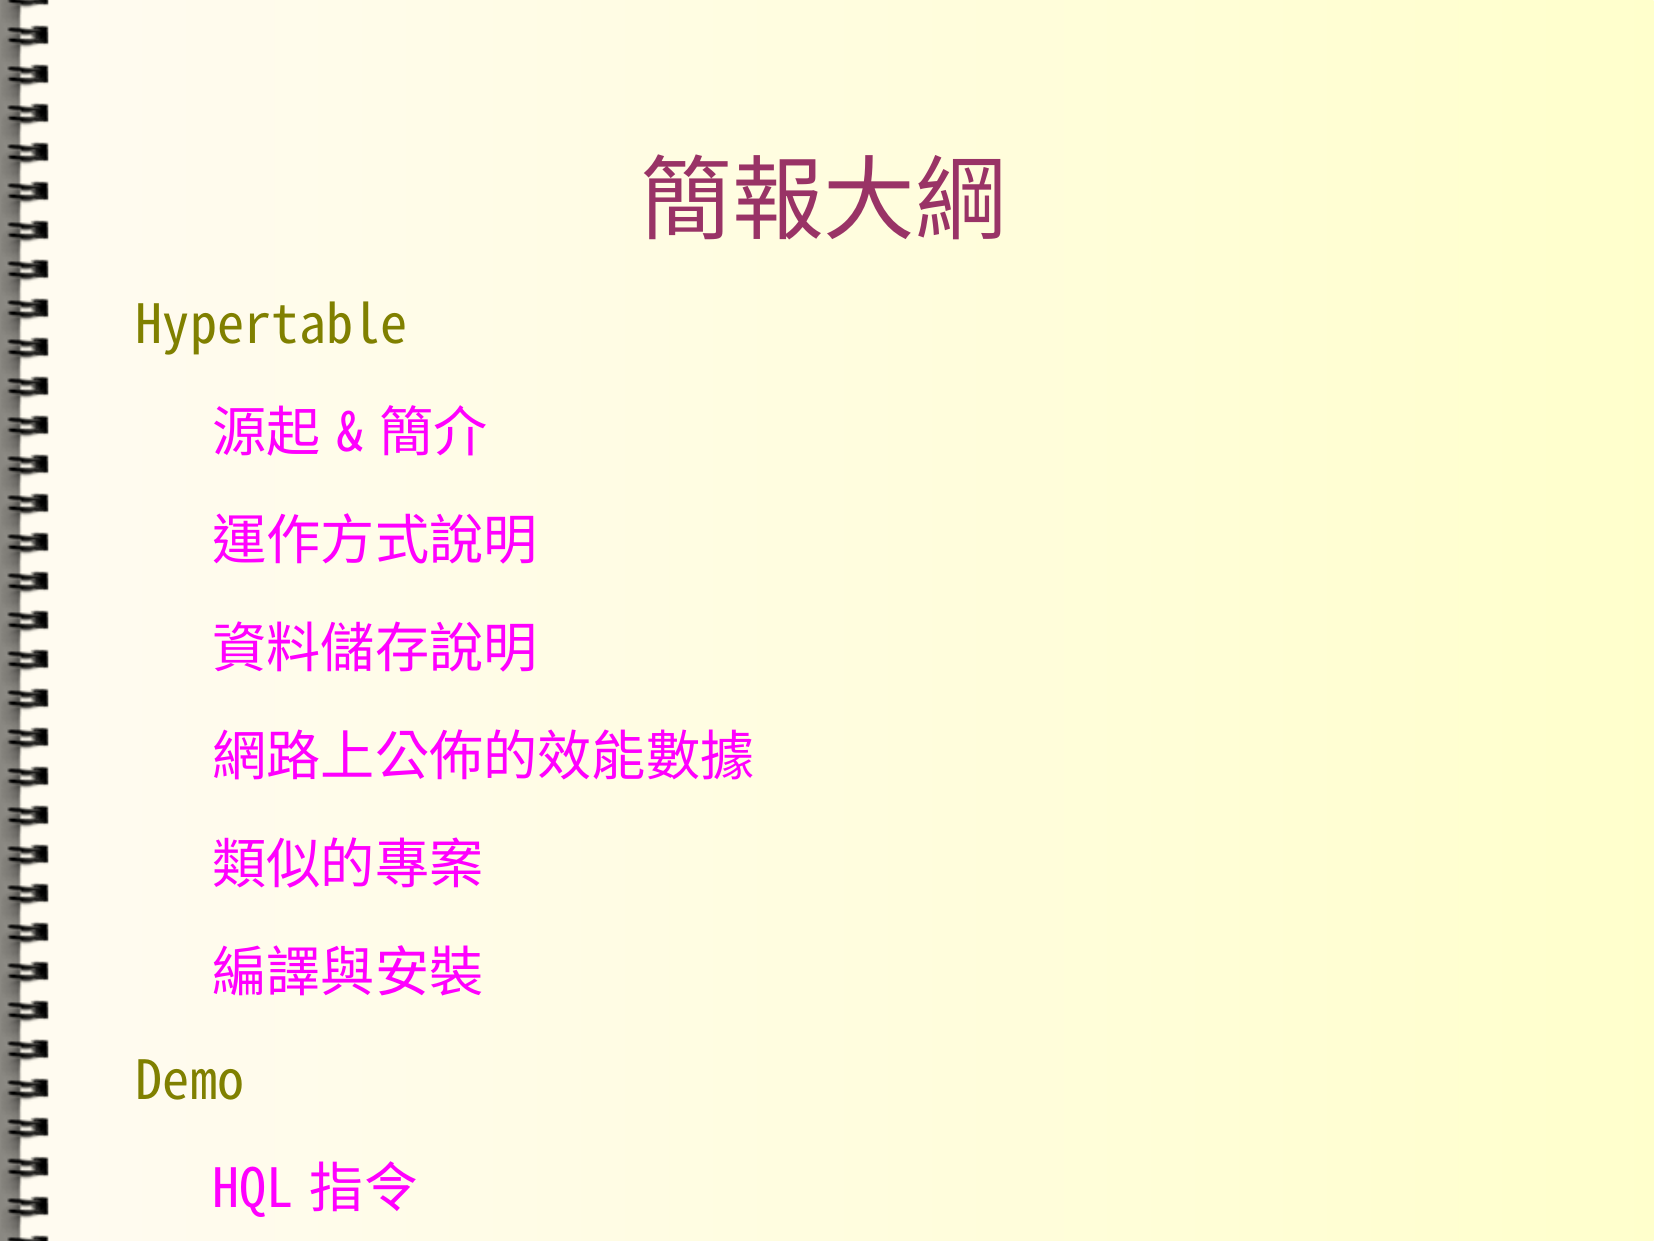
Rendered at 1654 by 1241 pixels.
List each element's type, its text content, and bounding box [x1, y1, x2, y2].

title 簡報大綱 [118, 88, 1531, 280]
list Hypertable 源起&簡介 運作方式說明 資料儲存說明 網路上公佈的效能數據 類似的專案 編譯與安裝 Demo HQL指令 Q & A [118, 280, 1531, 1197]
picture [0, 0, 1654, 1241]
